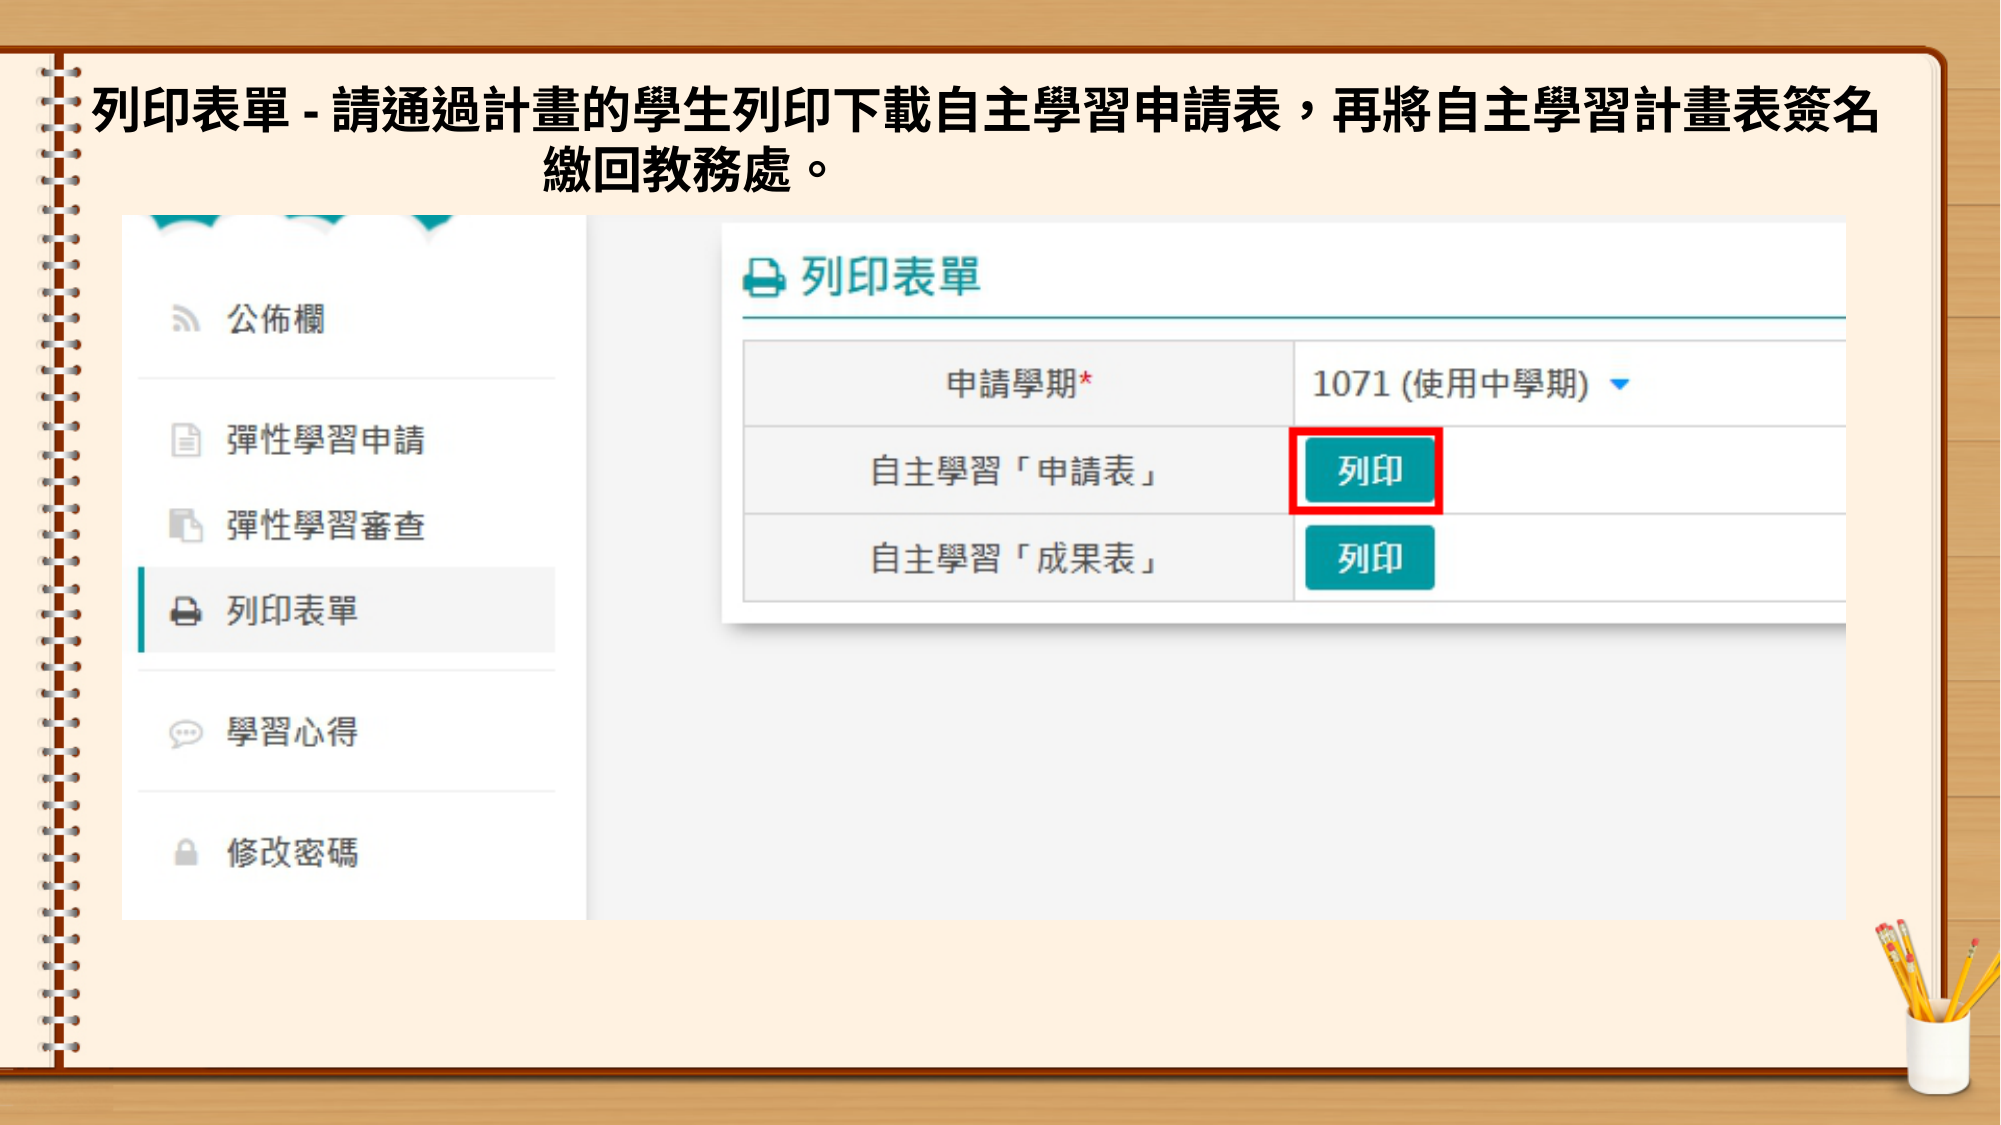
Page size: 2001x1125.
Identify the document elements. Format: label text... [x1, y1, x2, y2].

text_box 列印表單-請通過計畫的學生列印下載自主學習申請表，再將自主學習計畫表簽名 繳回教務處。 [77, 70, 1914, 206]
picture [0, 0, 2001, 1125]
